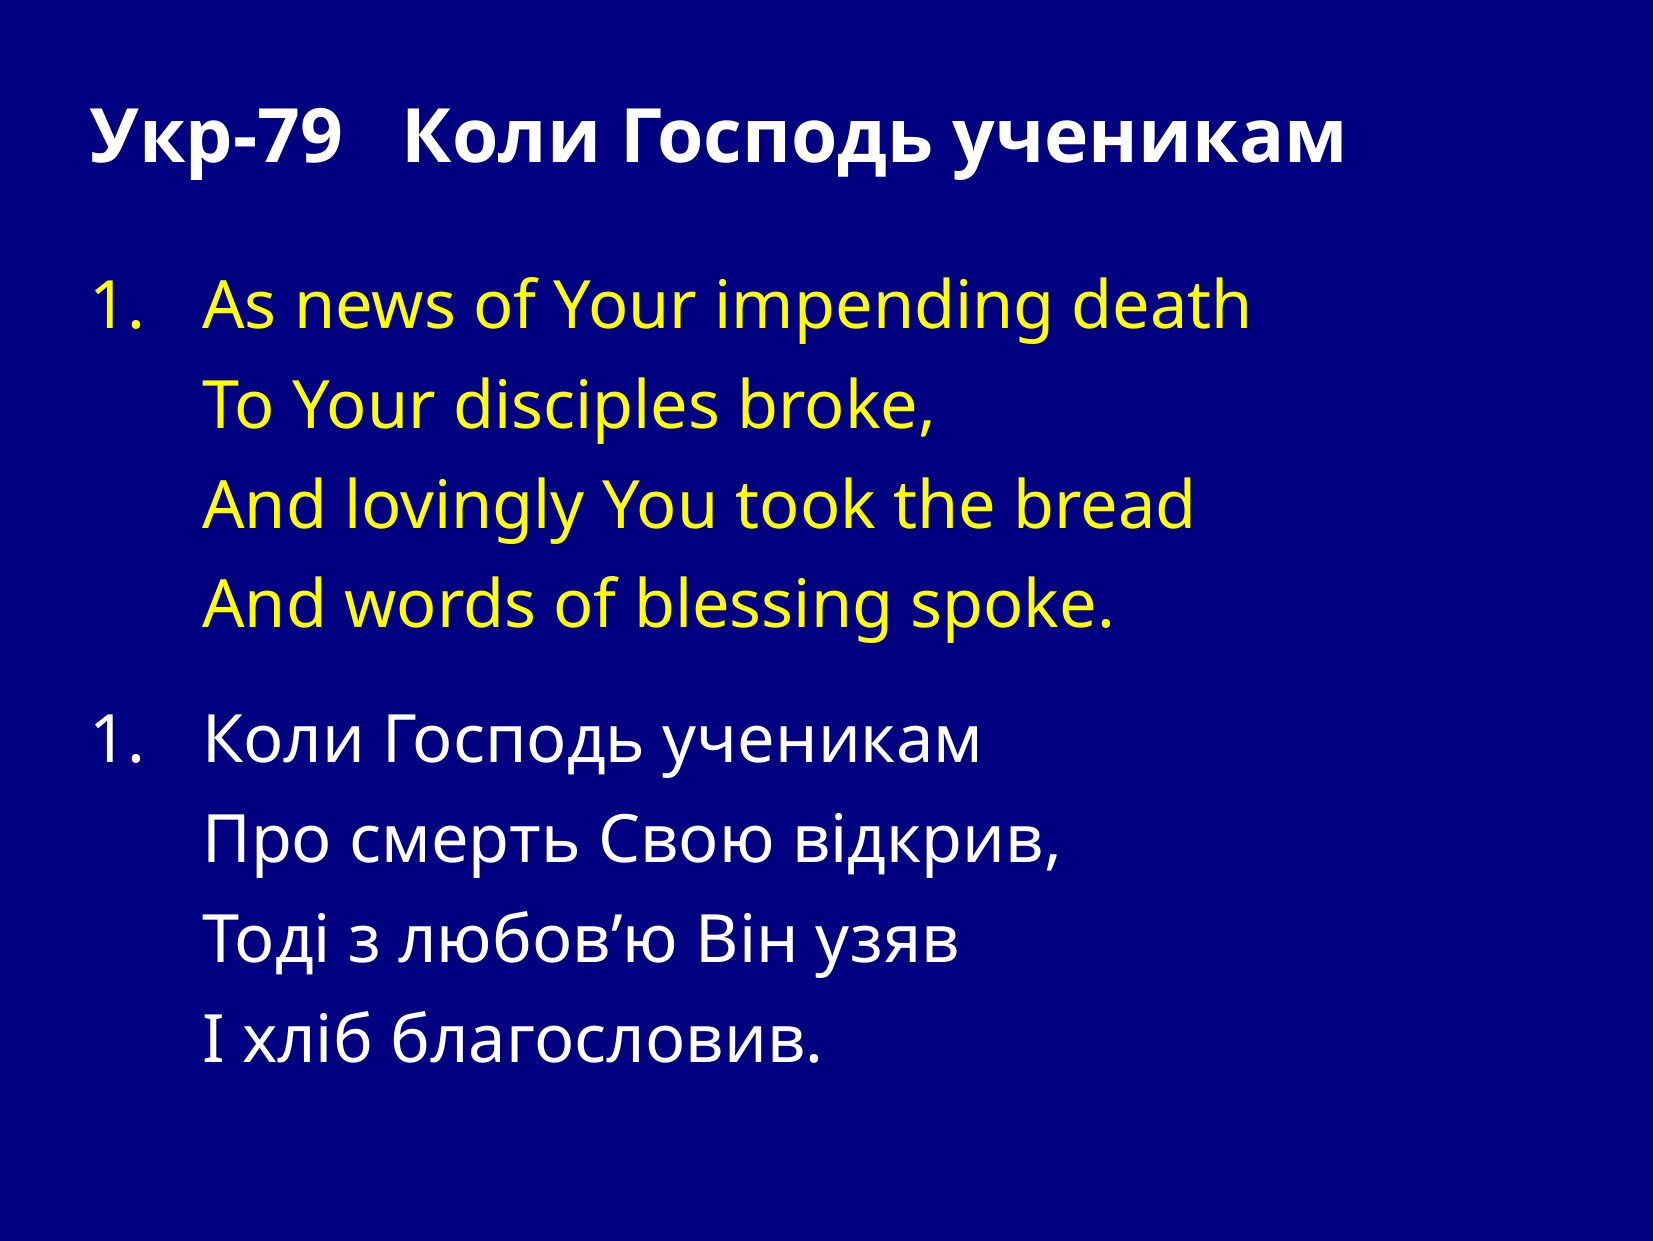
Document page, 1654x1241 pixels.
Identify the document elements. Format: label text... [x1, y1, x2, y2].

text_box 1. Коли Господь ученикам Про смерть Свою відкрив, Тоді з любов’ю Він узяв І хліб благословив. [75, 675, 1576, 1163]
text_box Укр-79 Коли Господь ученикам [75, 75, 1576, 188]
text_box 1. As news of Your impending death To Your disciples broke, And lovingly You took the bread And words of blessing spoke. [75, 188, 1576, 638]
